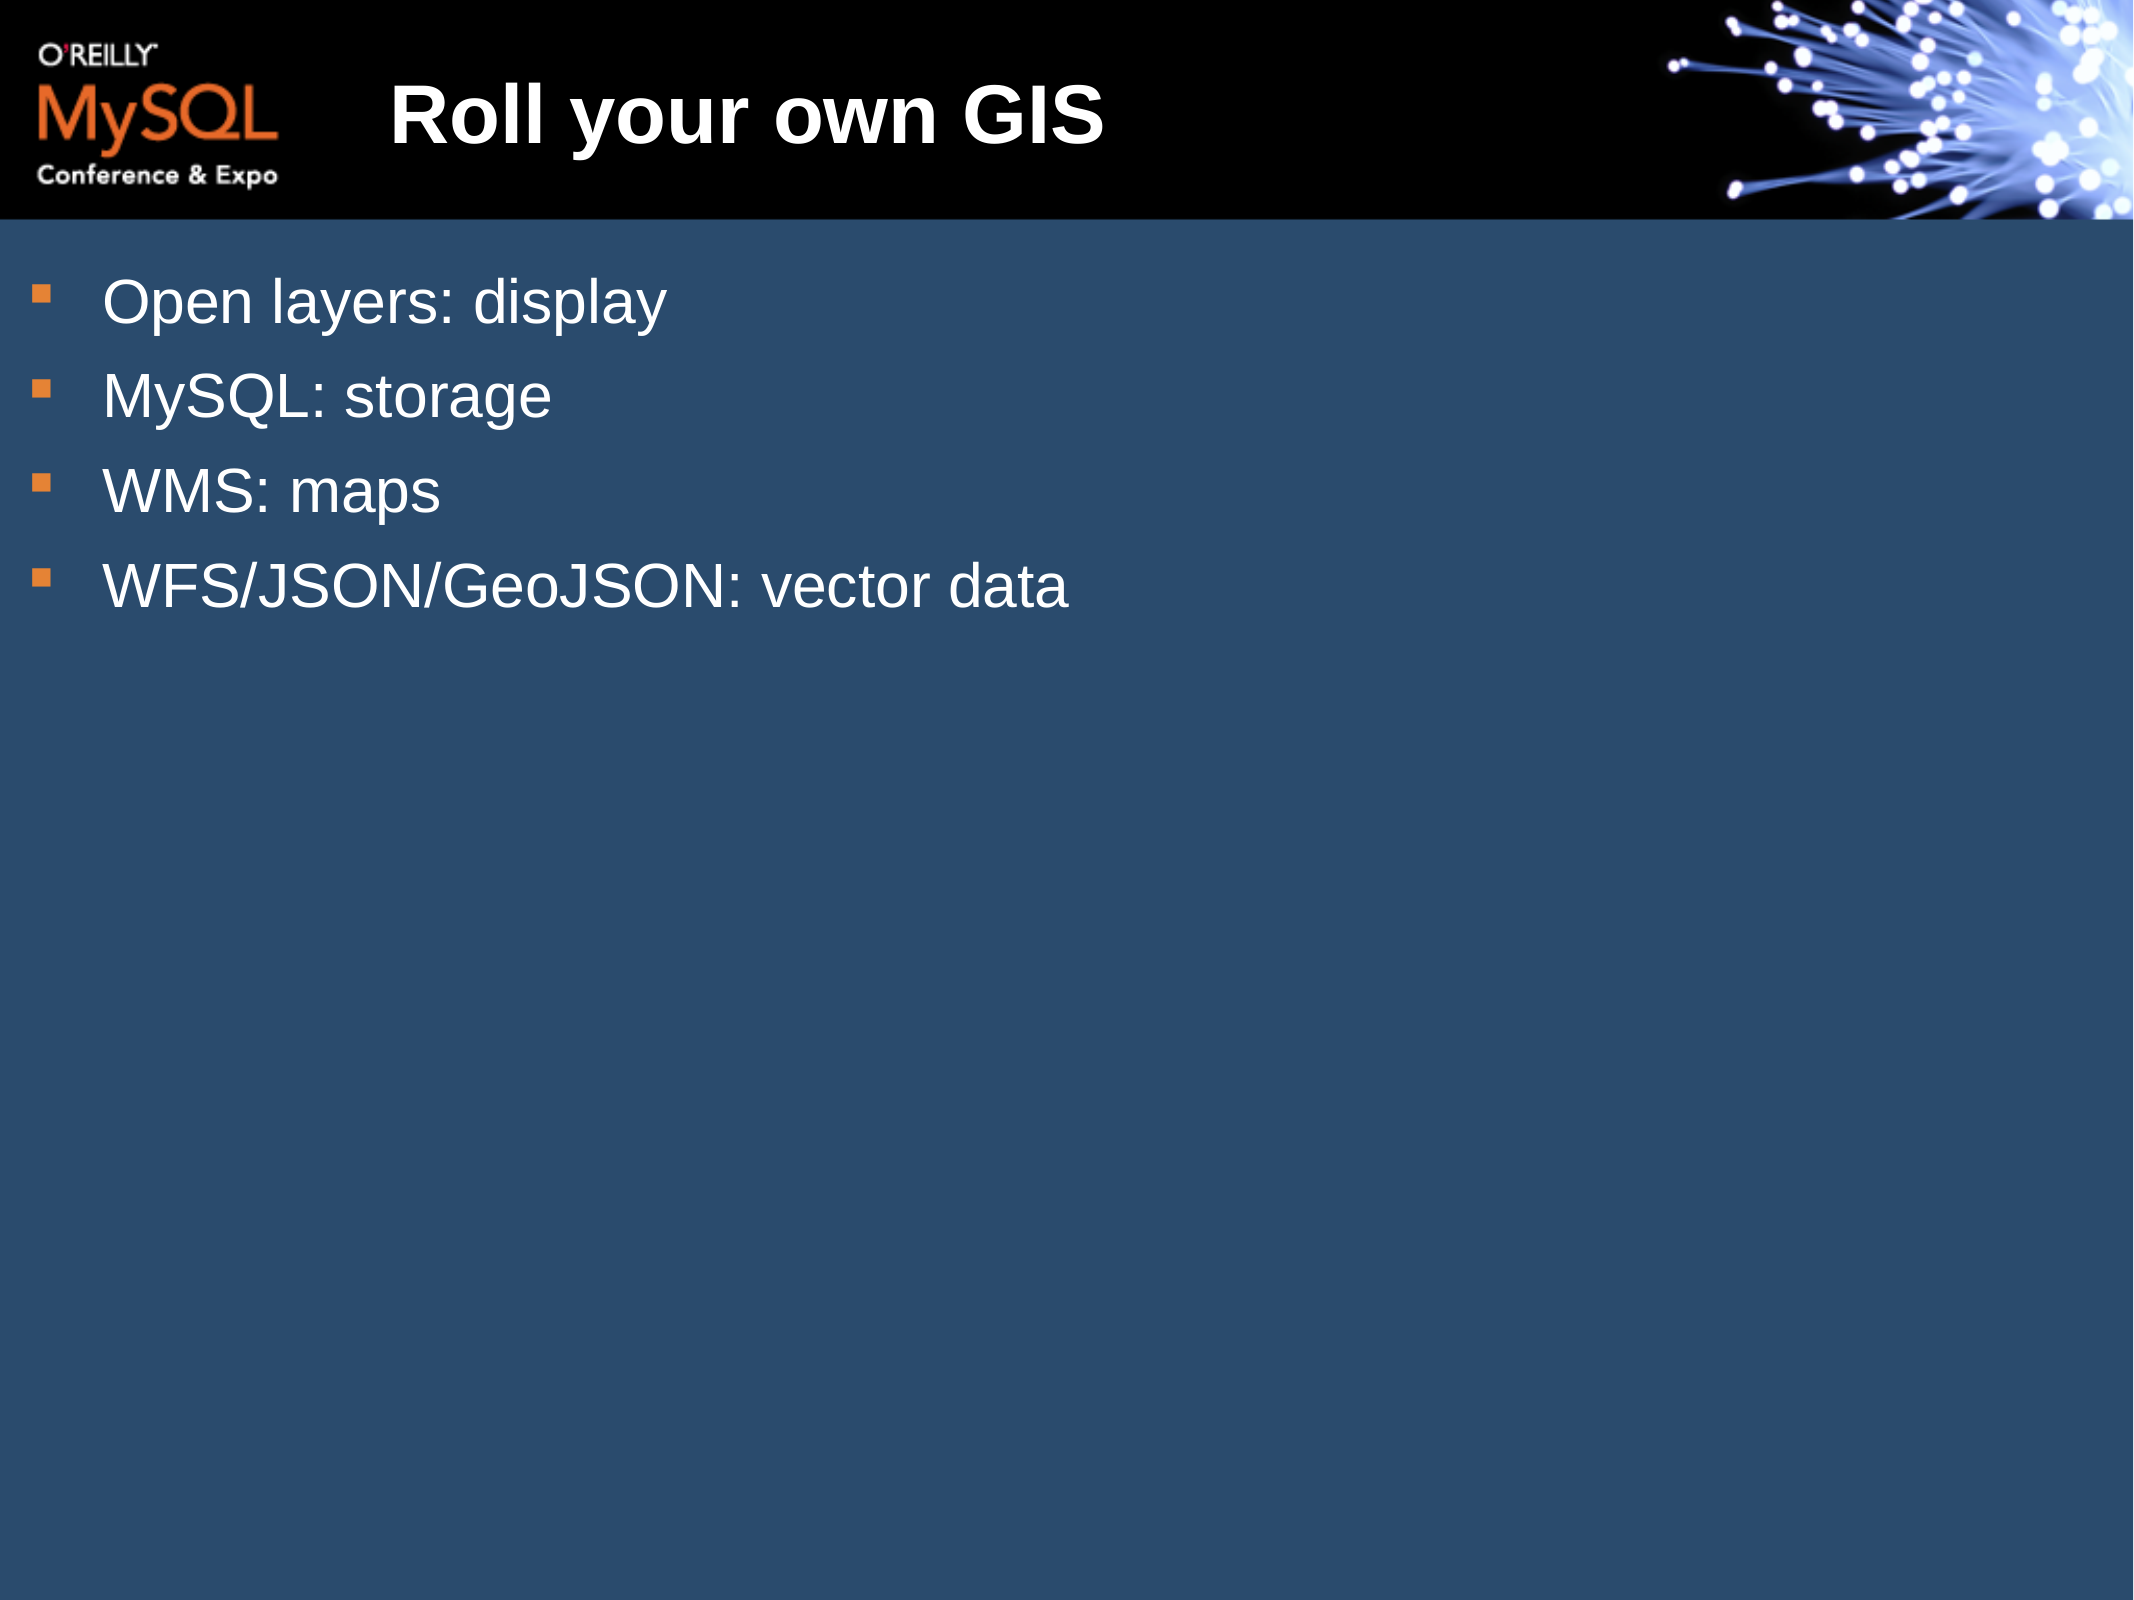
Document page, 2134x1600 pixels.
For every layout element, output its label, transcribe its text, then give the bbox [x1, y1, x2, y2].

list Open layers: display MySQL: storage WMS: maps WFS/JSON/GeoJSON: vector data [0, 258, 2100, 1569]
title Roll your own GIS [381, 36, 2103, 193]
picture [0, 0, 2134, 1600]
